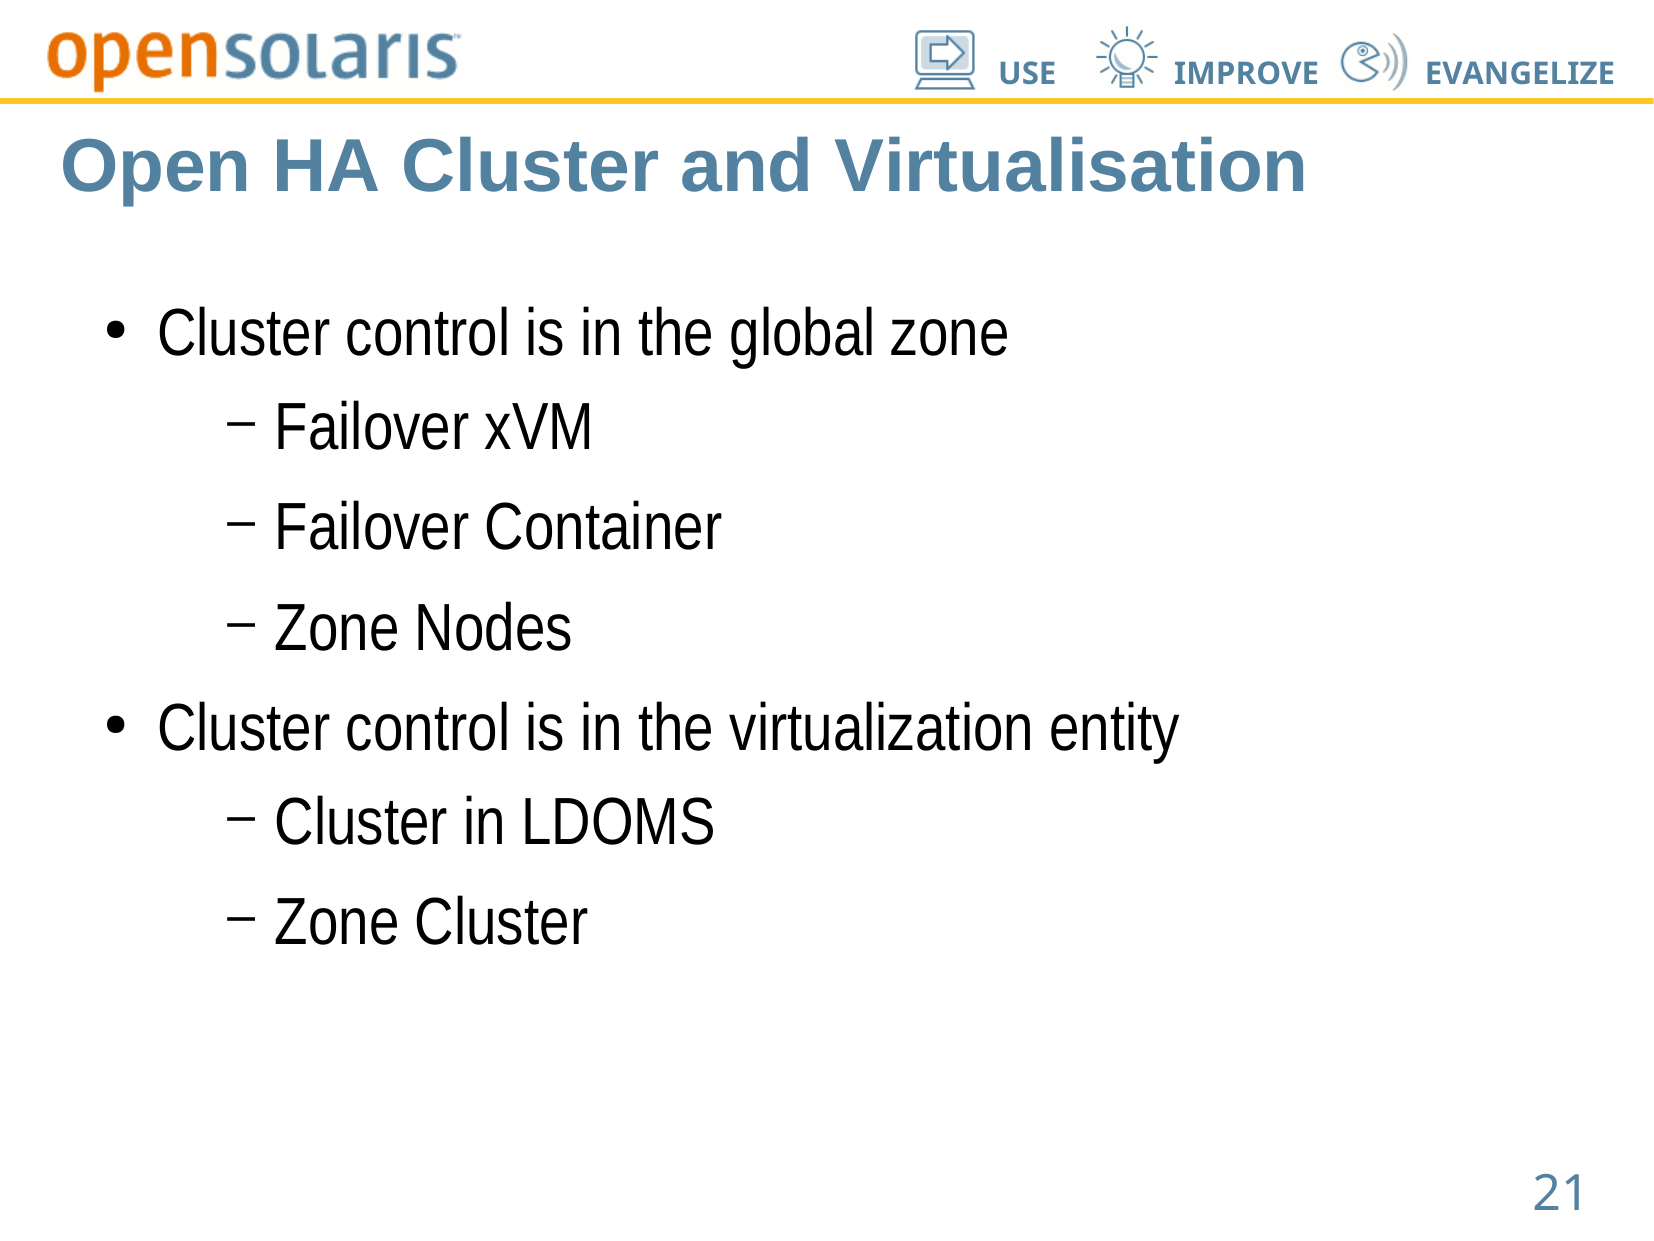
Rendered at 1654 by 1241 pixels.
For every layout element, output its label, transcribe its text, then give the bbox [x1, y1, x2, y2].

list Cluster control is in the global zone Failover xVM Failover Container Zone Nodes Cluster control is in the virtualization entity Cluster in LDOMS Zone Cluster [86, 293, 1560, 1180]
picture [907, 22, 983, 98]
picture [46, 31, 462, 94]
picture [1093, 23, 1161, 91]
picture [1336, 24, 1412, 98]
title Open HA Cluster and Virtualisation [60, 120, 1534, 211]
